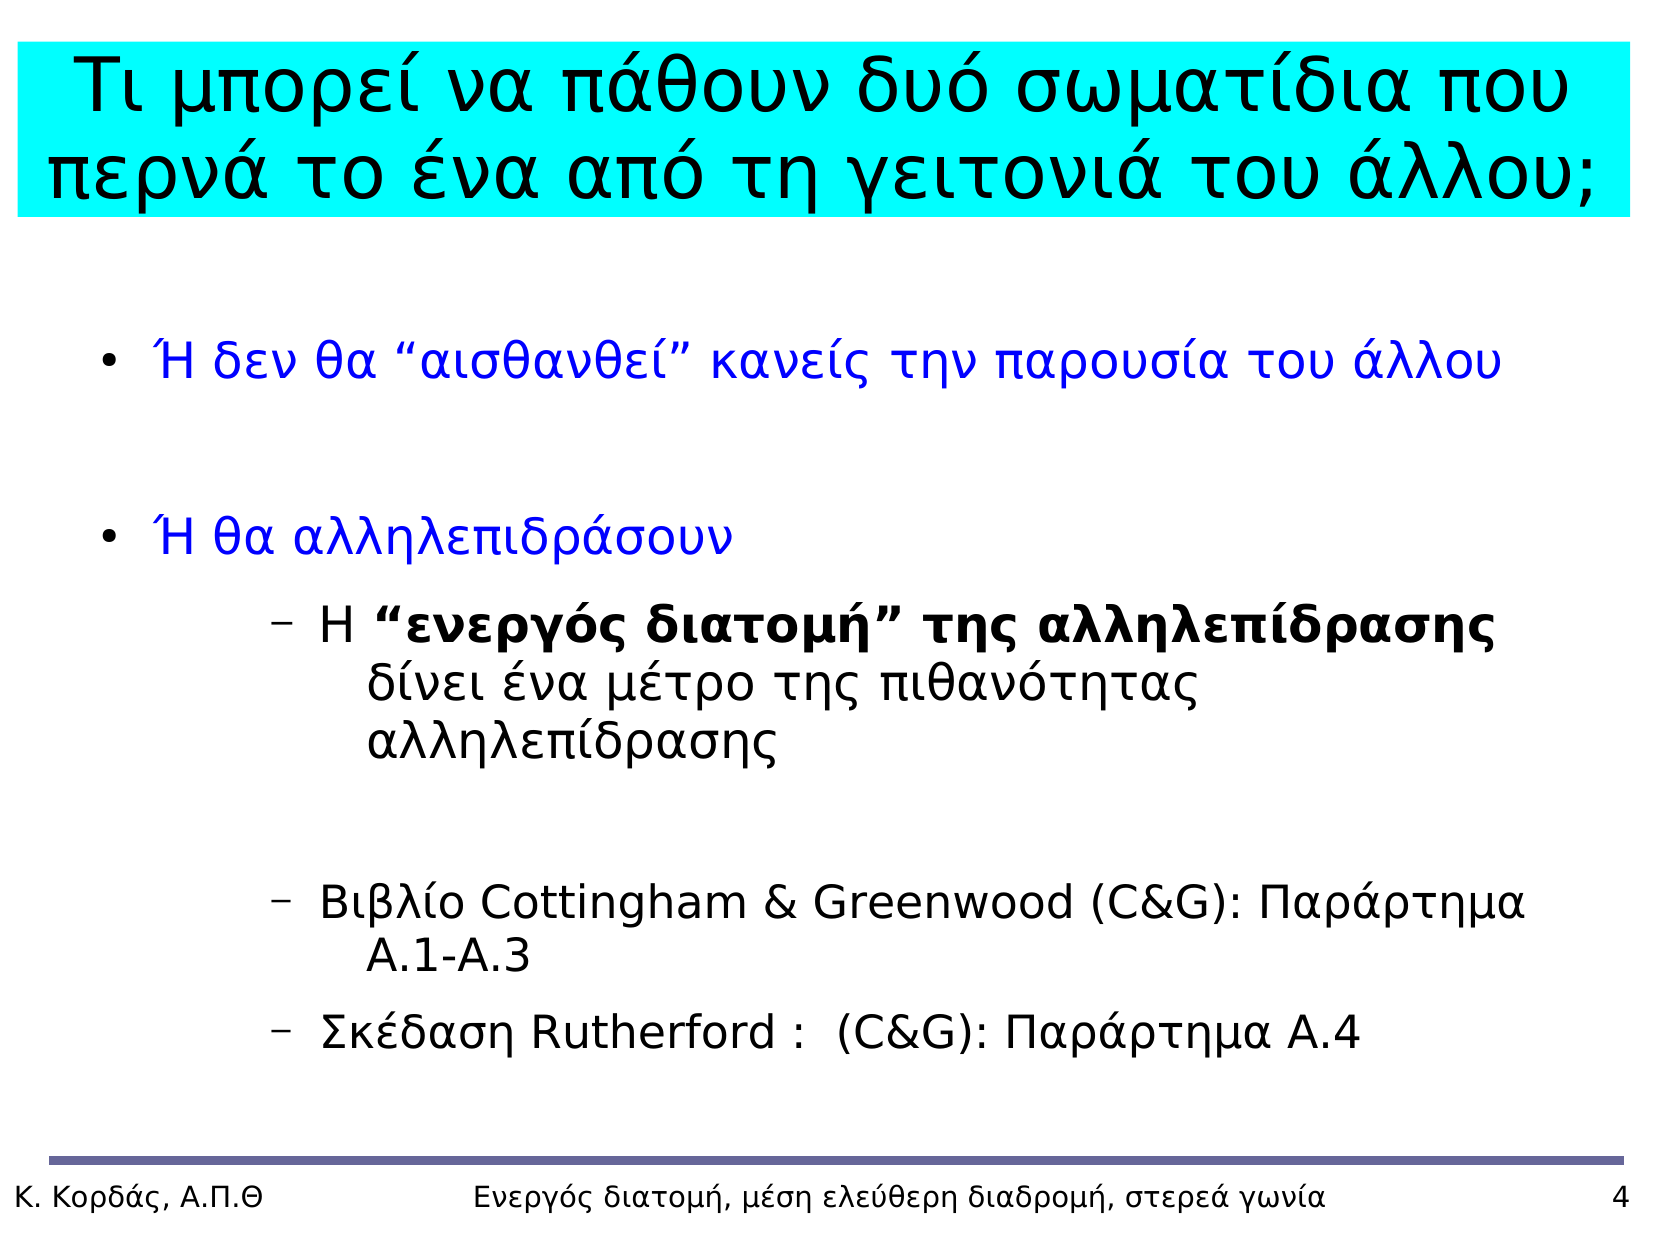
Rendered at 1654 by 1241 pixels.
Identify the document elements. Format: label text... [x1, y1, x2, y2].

list Ή δεν θα “αισθανθεί” κανείς την παρουσία του άλλου Ή θα αλληλεπιδράσουν Η “ενεργός διατομή” της αλληλεπίδρασης δίνει ένα μέτρο της πιθανότητας αλληλεπίδρασης Βιβλίο Cottingham & Greenwood (C&G): Παράρτημα Α.1-Α.3 Σκέδαση Rutherford : (C&G): Παράρτημα Α.4 [82, 244, 1571, 1094]
title Τι μπορεί να πάθουν δυό σωματίδια που περνά το ένα από τη γειτονιά του άλλου; [17, 41, 1631, 217]
